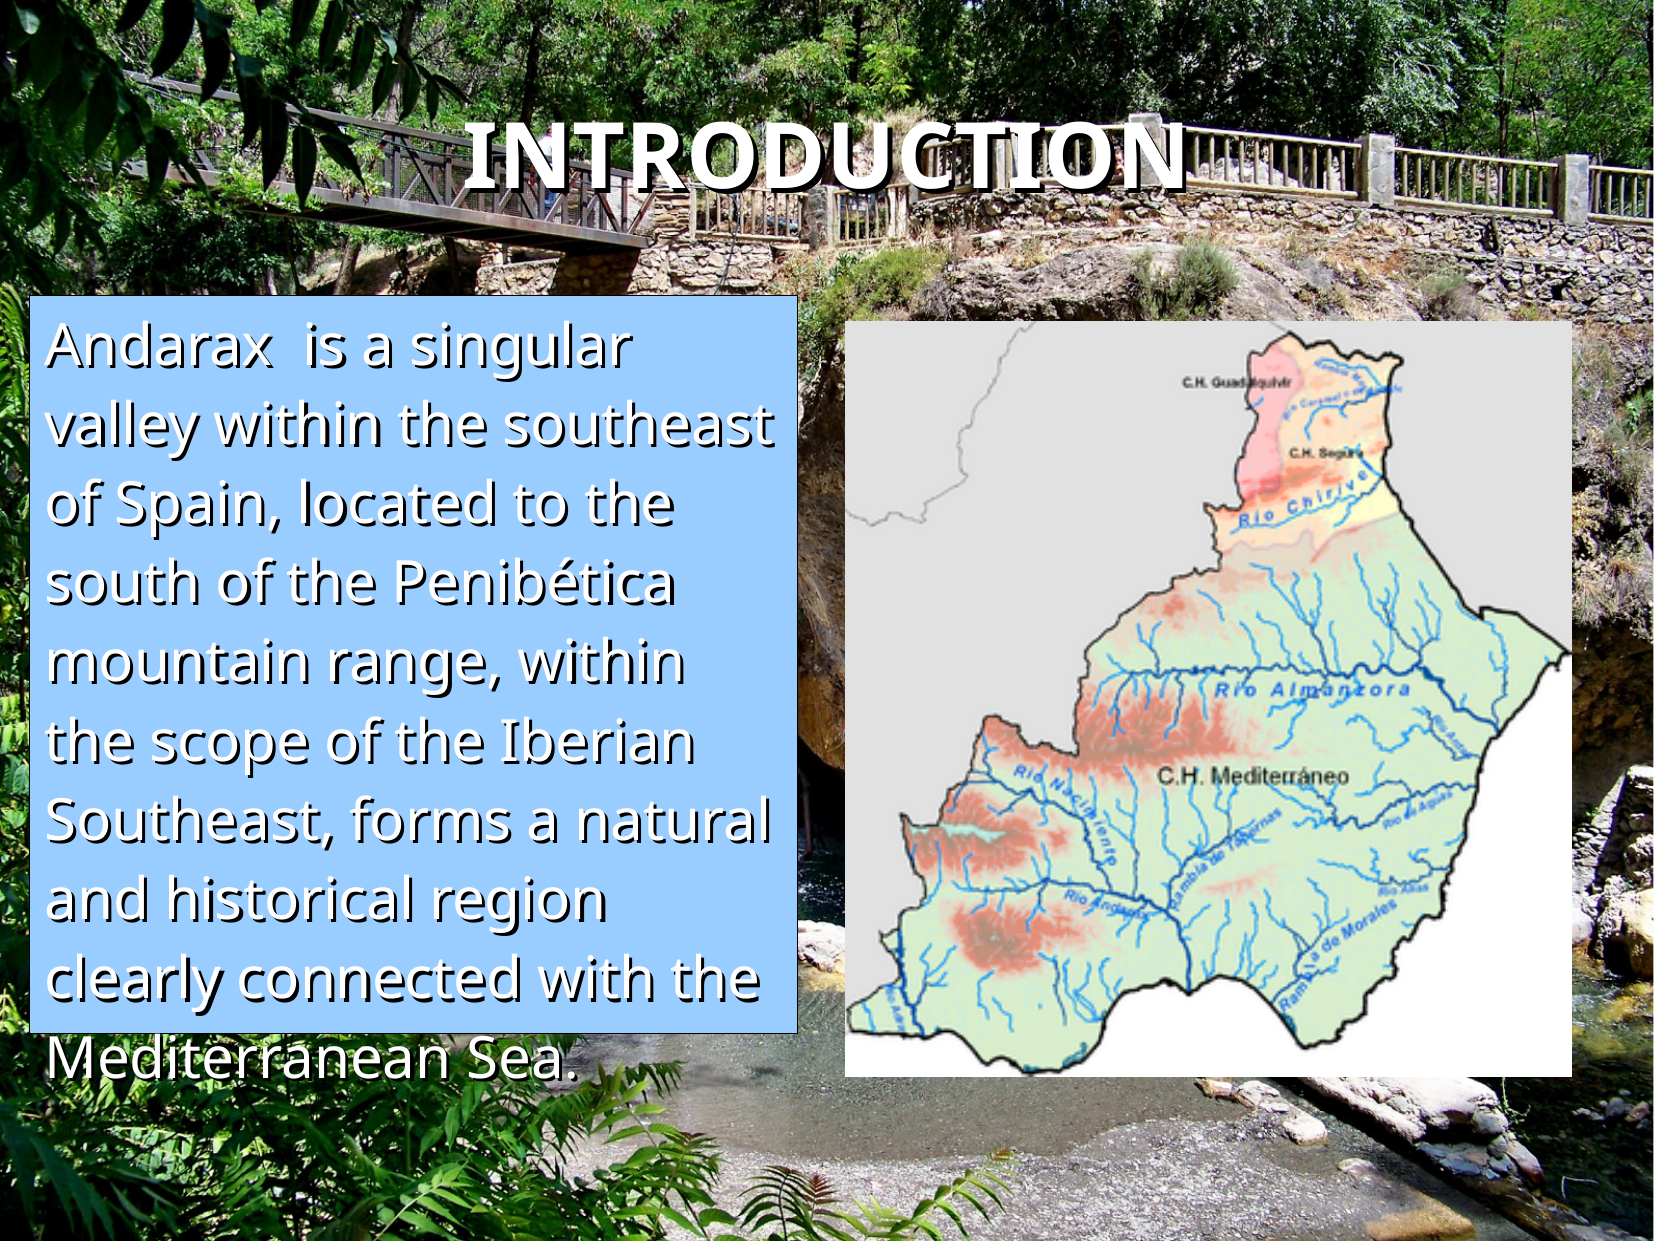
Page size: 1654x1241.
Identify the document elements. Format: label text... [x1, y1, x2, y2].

title INTRODUCTION [82, 49, 1571, 257]
picture [0, 0, 1654, 1241]
text_box Andarax is a singular valley within the southeast of Spain, located to the south of the Penibética mountain range, within the scope of the Iberian Southeast, forms a natural and historical region clearly connected with the Mediterranean Sea. [29, 295, 802, 1066]
